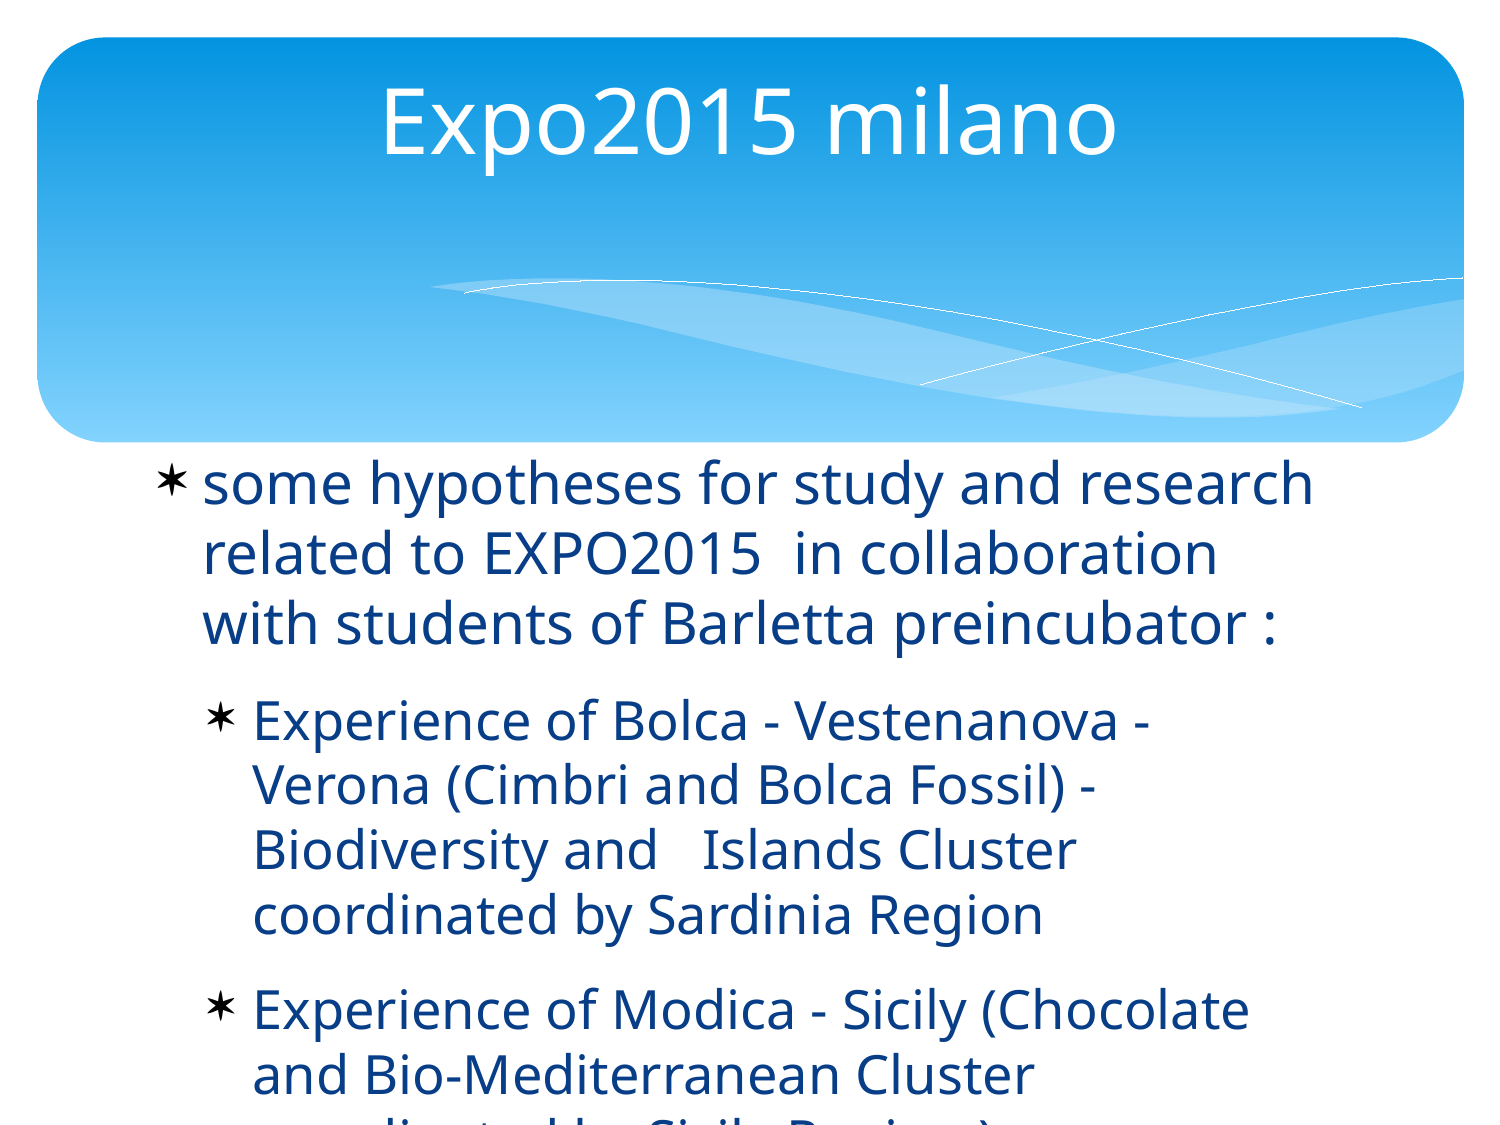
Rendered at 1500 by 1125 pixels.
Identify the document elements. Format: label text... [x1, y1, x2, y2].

title Expo2015 milano [75, 55, 1425, 261]
list some hypotheses for study and research related to EXPO2015 in collaboration with students of Barletta preincubator : Experience of Bolca - Vestenanova - Verona (Cimbri and Bolca Fossil) - Biodiversity and Islands Cluster coordinated by Sardinia Region Experience of Modica - Sicily (Chocolate and Bio-Mediterranean Cluster coordinated by Sicily Region ) Experience of short chain Rice of Isola della Scala - Verona – Rice Cluster and Pavilion of Sierra Leone Africa [143, 438, 1359, 1005]
